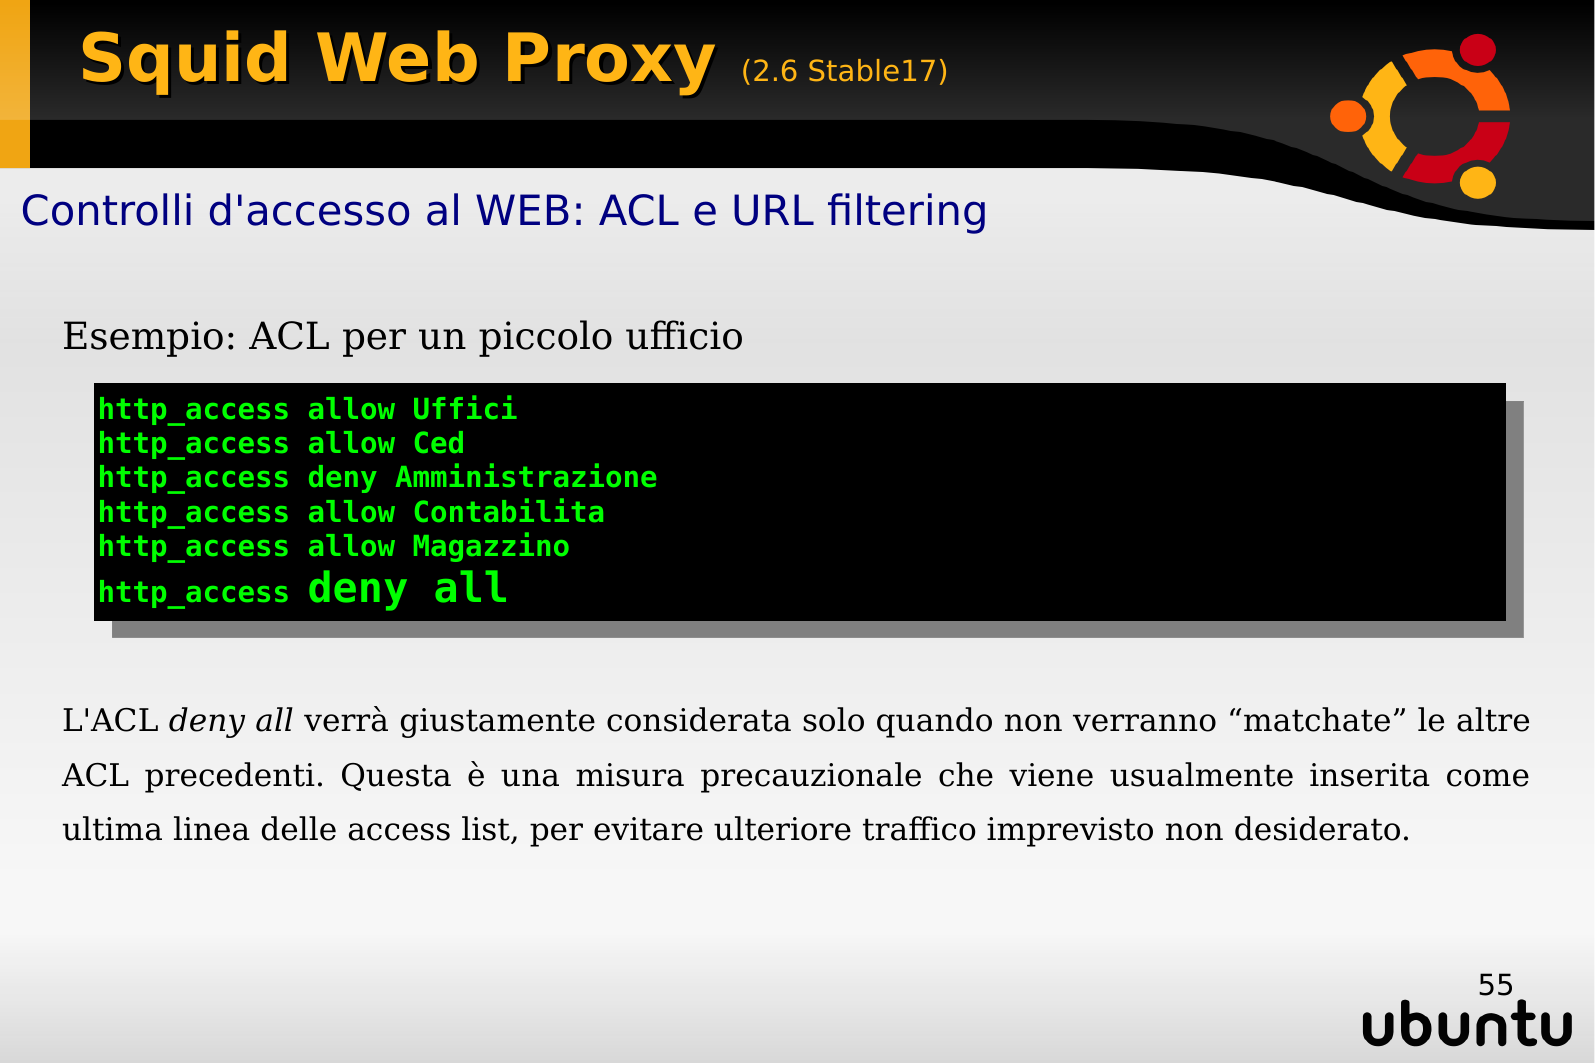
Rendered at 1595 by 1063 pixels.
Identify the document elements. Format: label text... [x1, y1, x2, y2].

picture [0, 0, 1595, 1063]
text_box Squid Web Proxy (2.6 Stable17) [23, 11, 1004, 105]
text_box Esempio: ACL per un piccolo ufficio L'ACL deny all verrà giustamente considerata solo quando non verranno “matchate” le altre ACL precedenti. Questa è una misura precauzionale che viene usualmente inserita come ultima linea delle access list, per evitare ulteriore traffico imprevisto non desiderato. [59, 285, 1536, 1034]
text_box Controlli d'accesso al WEB: ACL e URL filtering [17, 178, 1554, 243]
text_box http_access allow Uffici http_access allow Ced http_access deny Amministrazione http_access allow Contabilita http_access allow Magazzino http_access deny all [94, 383, 1506, 621]
